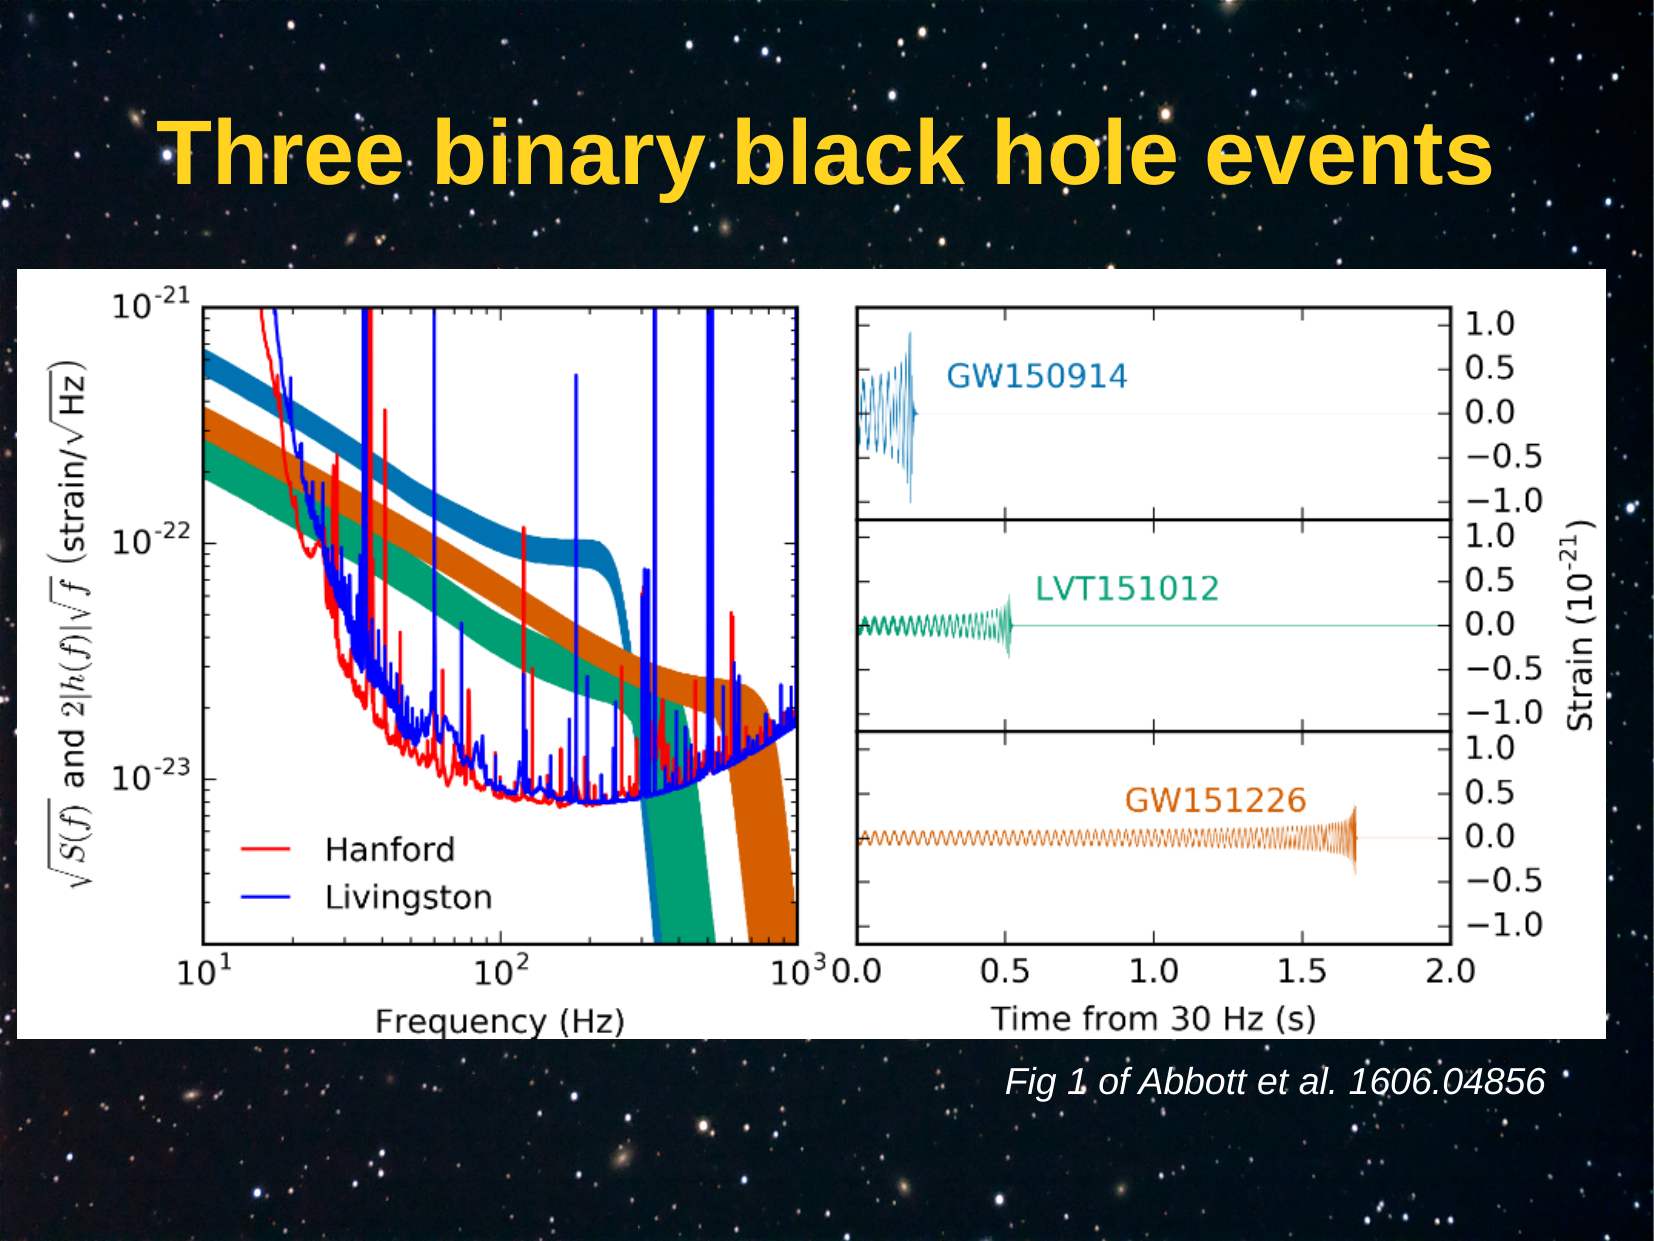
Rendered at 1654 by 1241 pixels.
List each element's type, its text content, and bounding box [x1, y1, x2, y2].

title Three binary black hole events [82, 49, 1571, 257]
text_box Fig 1 of Abbott et al. 1606.04856 [990, 1053, 1591, 1111]
picture [0, 0, 1654, 1241]
